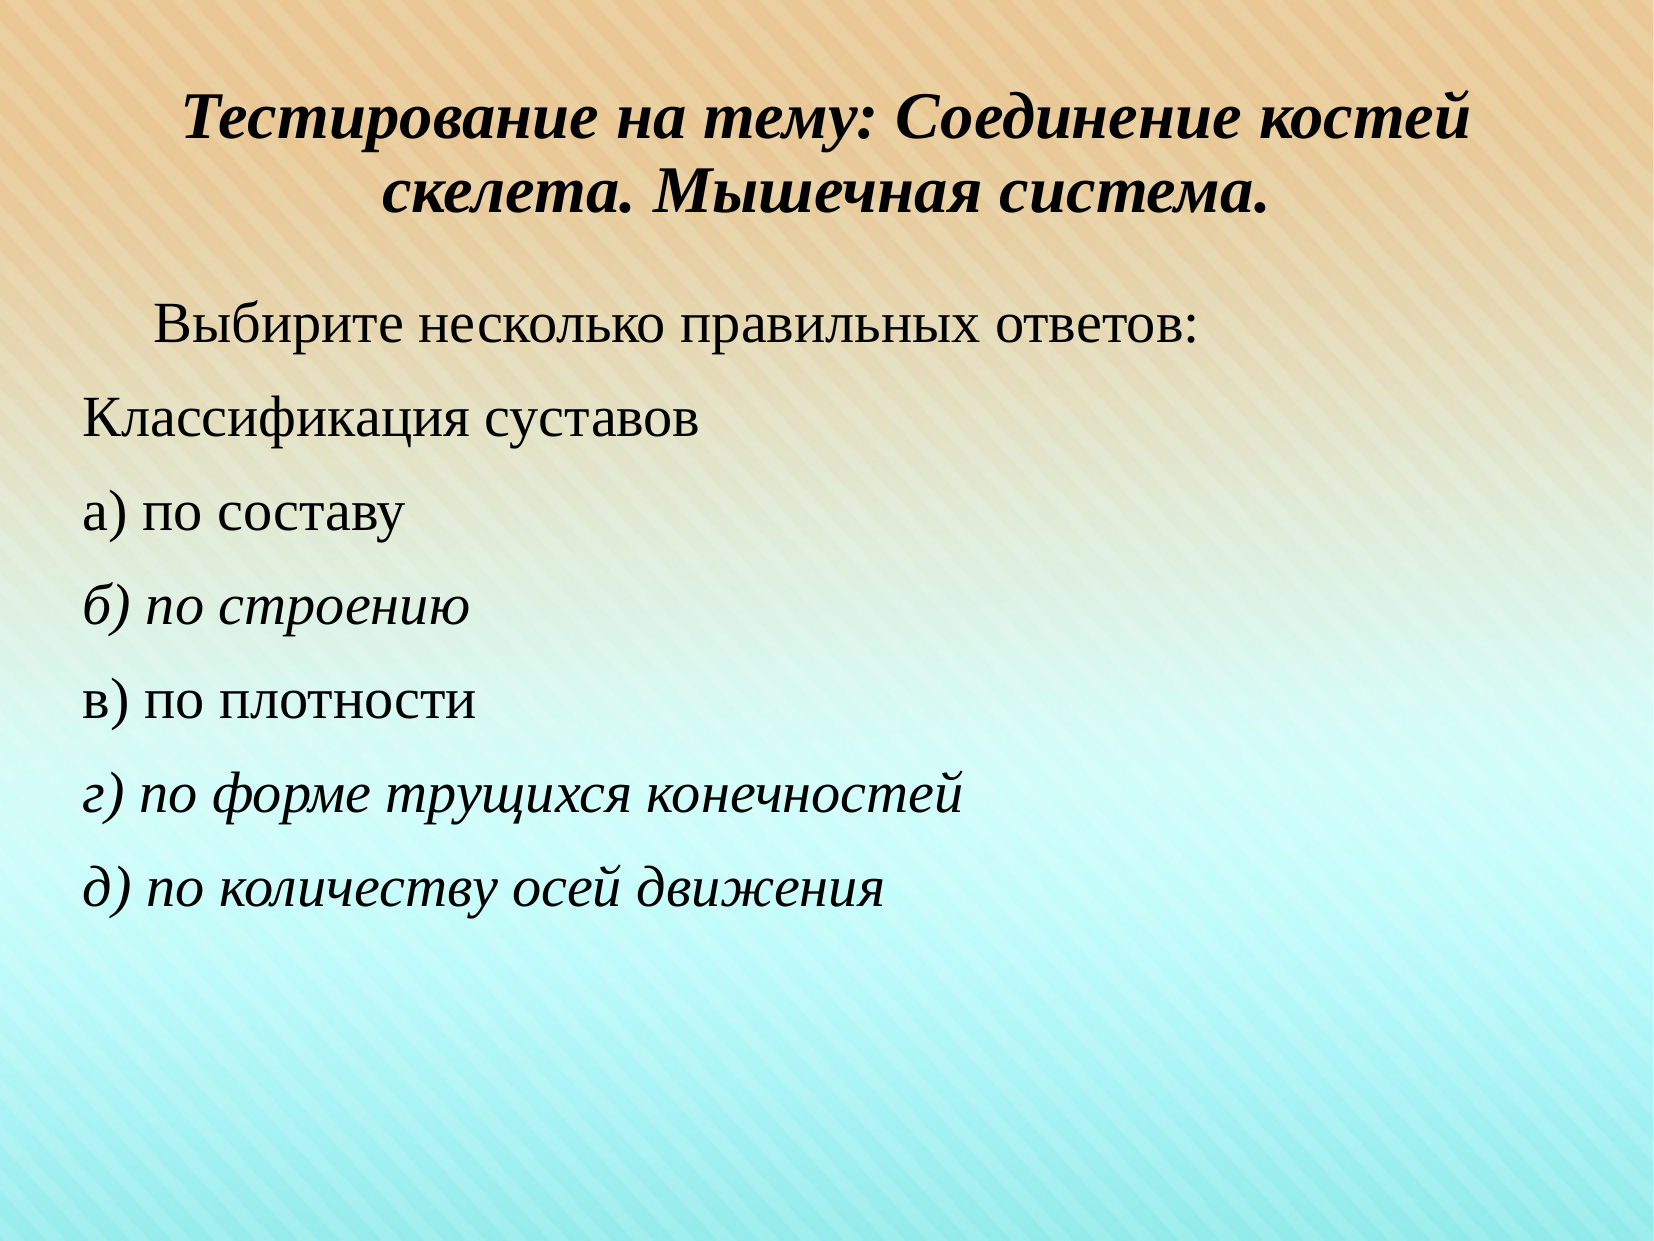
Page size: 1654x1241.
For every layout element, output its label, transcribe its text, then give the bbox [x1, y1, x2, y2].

picture [0, 0, 1654, 1241]
list Выбирите несколько правильных ответов: Классификация суставов а) по составу б) по строению в) по плотности г) по форме трущихся конечностей д) по количеству осей движения [82, 290, 1571, 1109]
title Тестирование на тему: Соединение костей скелета. Мышечная система. [82, 49, 1571, 257]
